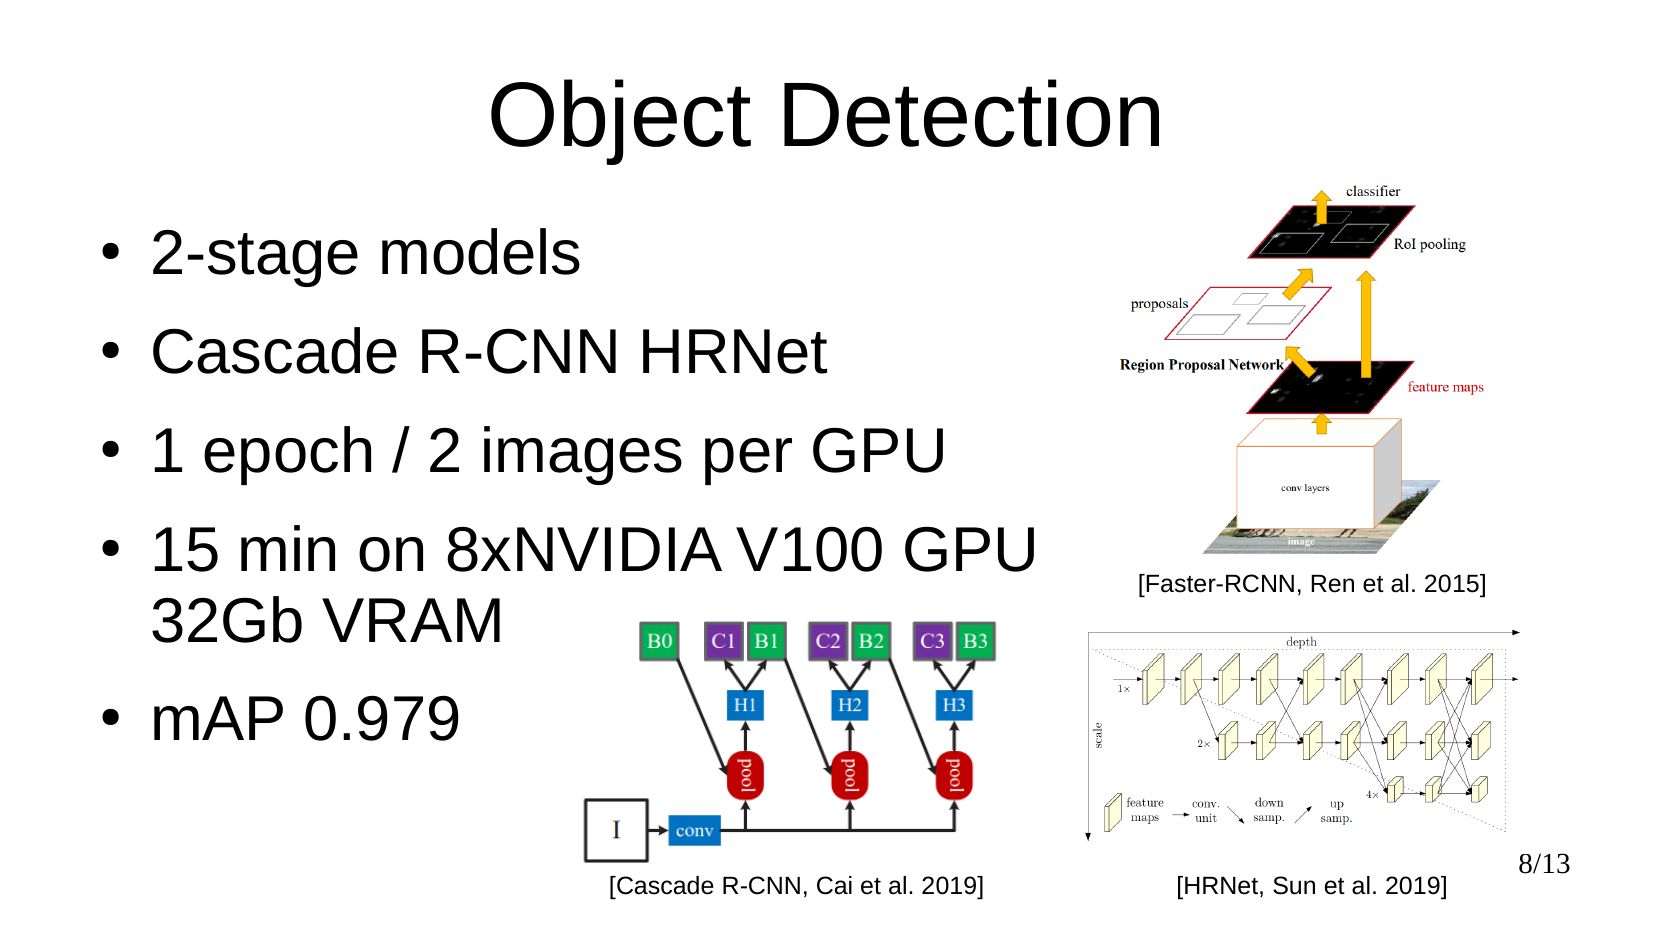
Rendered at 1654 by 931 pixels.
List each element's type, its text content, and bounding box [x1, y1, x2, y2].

text_box [Faster-RCNN, Ren et al. 2015] [1123, 562, 1503, 606]
picture [571, 607, 1009, 871]
picture [1116, 179, 1495, 563]
text_box [HRNet, Sun et al. 2019] [1161, 864, 1464, 907]
picture [1080, 624, 1531, 854]
title Object Detection [82, 37, 1571, 193]
list 2-stage models Cascade R-CNN HRNet 1 epoch / 2 images per GPU 15 min on 8xNVIDIA V100 GPU 32Gb VRAM mAP 0.979 [82, 217, 1051, 758]
text_box [Cascade R-CNN, Cai et al. 2019] [594, 871, 1001, 907]
